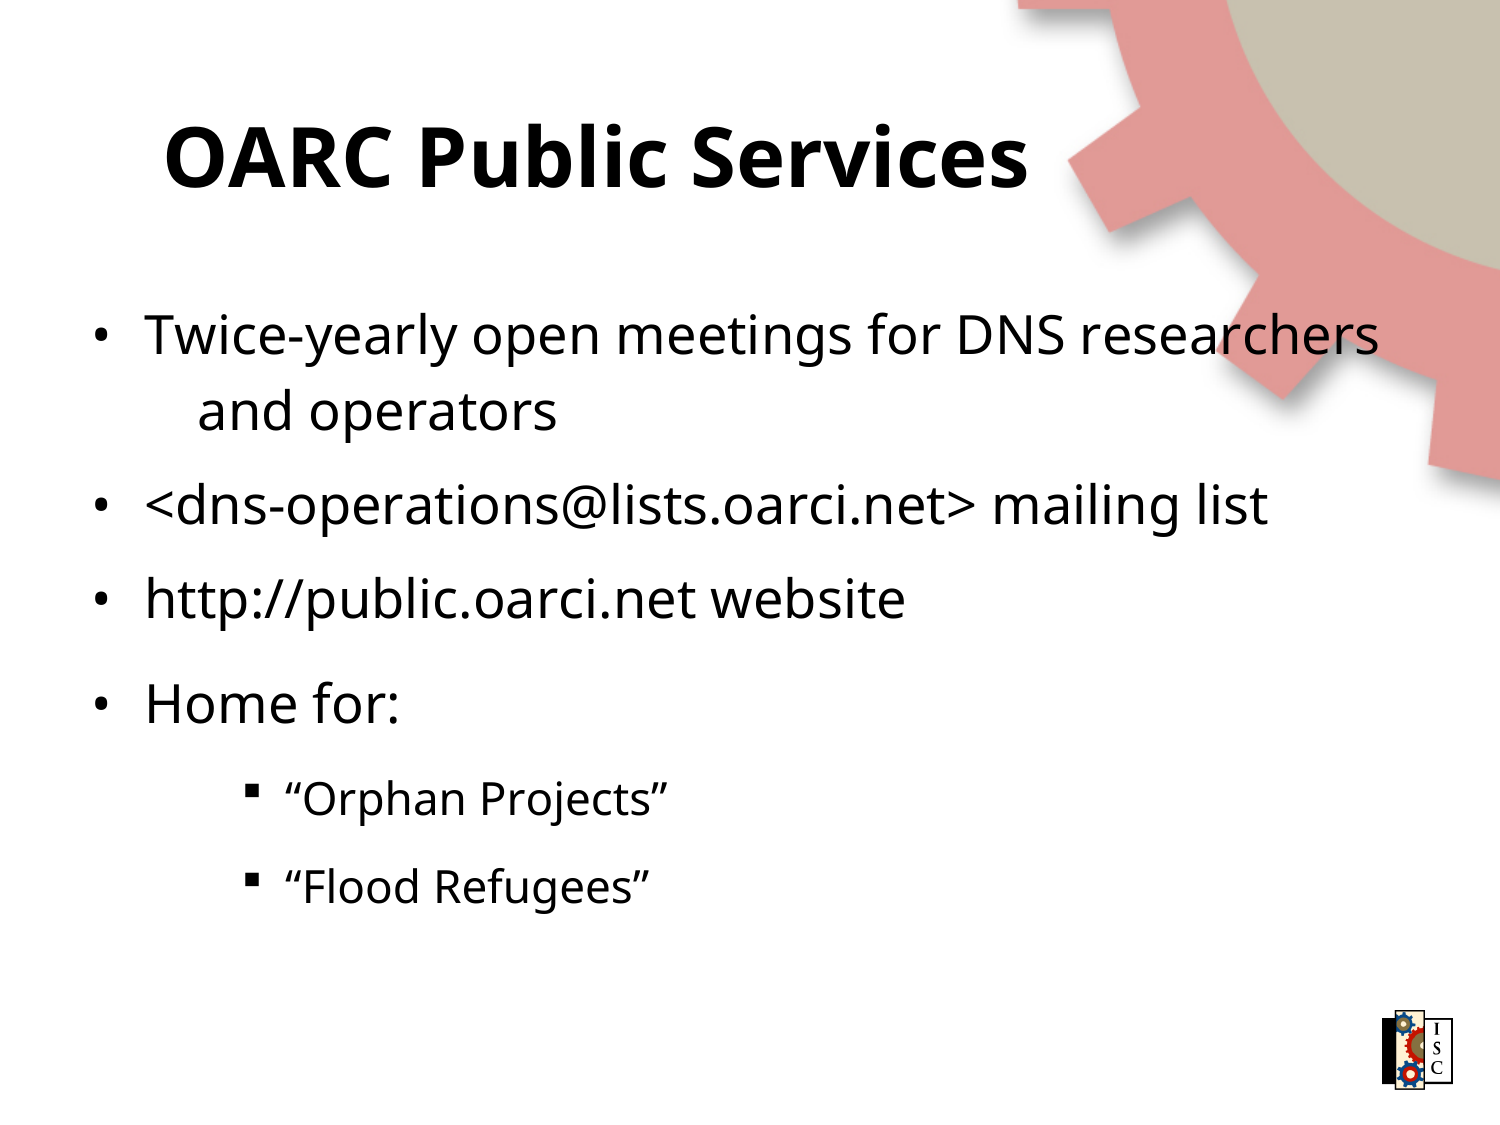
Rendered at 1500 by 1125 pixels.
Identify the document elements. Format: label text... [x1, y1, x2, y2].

picture [0, 0, 1500, 1125]
title OARC Public Services [162, 42, 1474, 265]
list Twice-yearly open meetings for DNS researchers and operators <dns-operations@lists.oarci.net> mailing list http://public.oarci.net website Home for: “Orphan Projects” “Flood Refugees” [91, 295, 1408, 1064]
